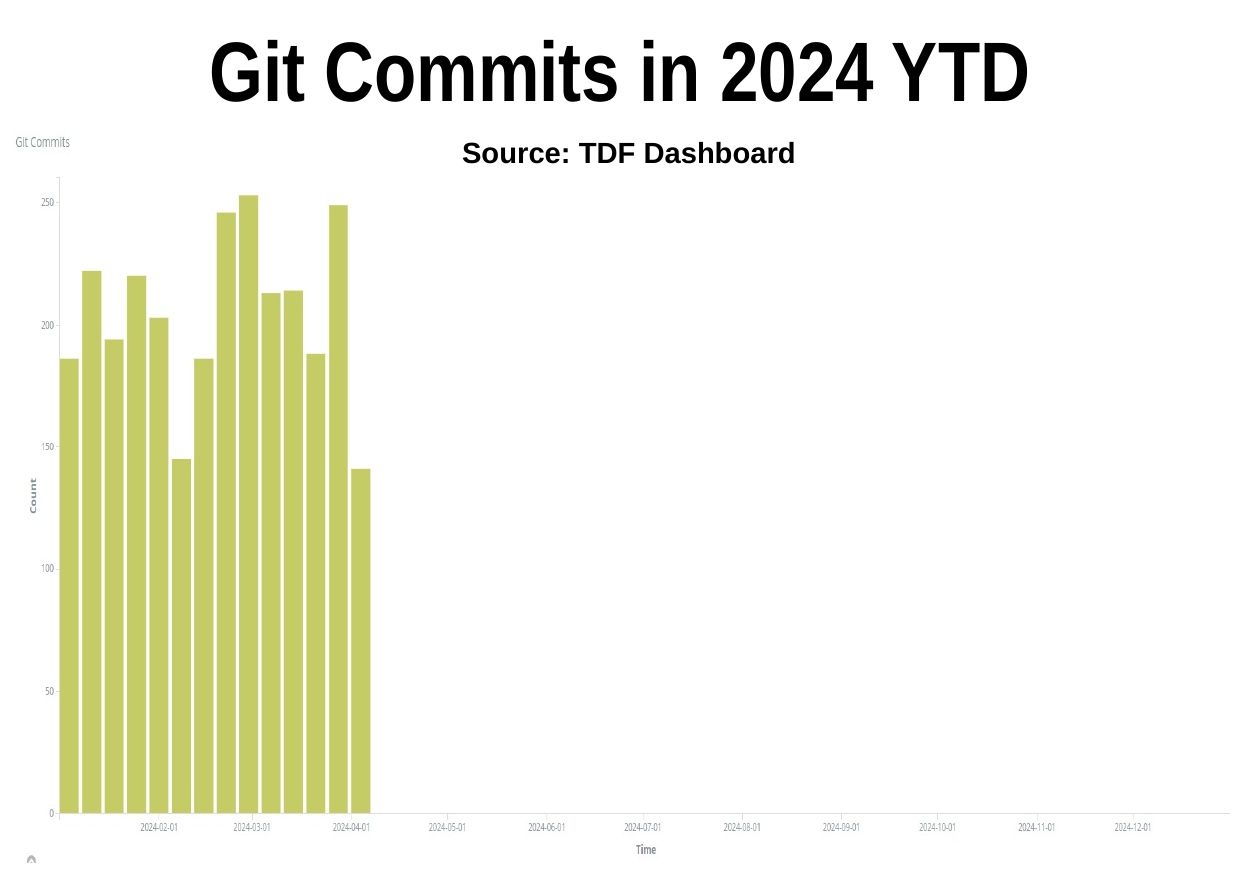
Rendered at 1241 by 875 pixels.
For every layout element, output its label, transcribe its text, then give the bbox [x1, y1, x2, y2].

title Git Commits in 2024 YTD [11, 12, 1229, 131]
text_box Source: TDF Dashboard [447, 130, 812, 184]
picture [13, 130, 1230, 863]
